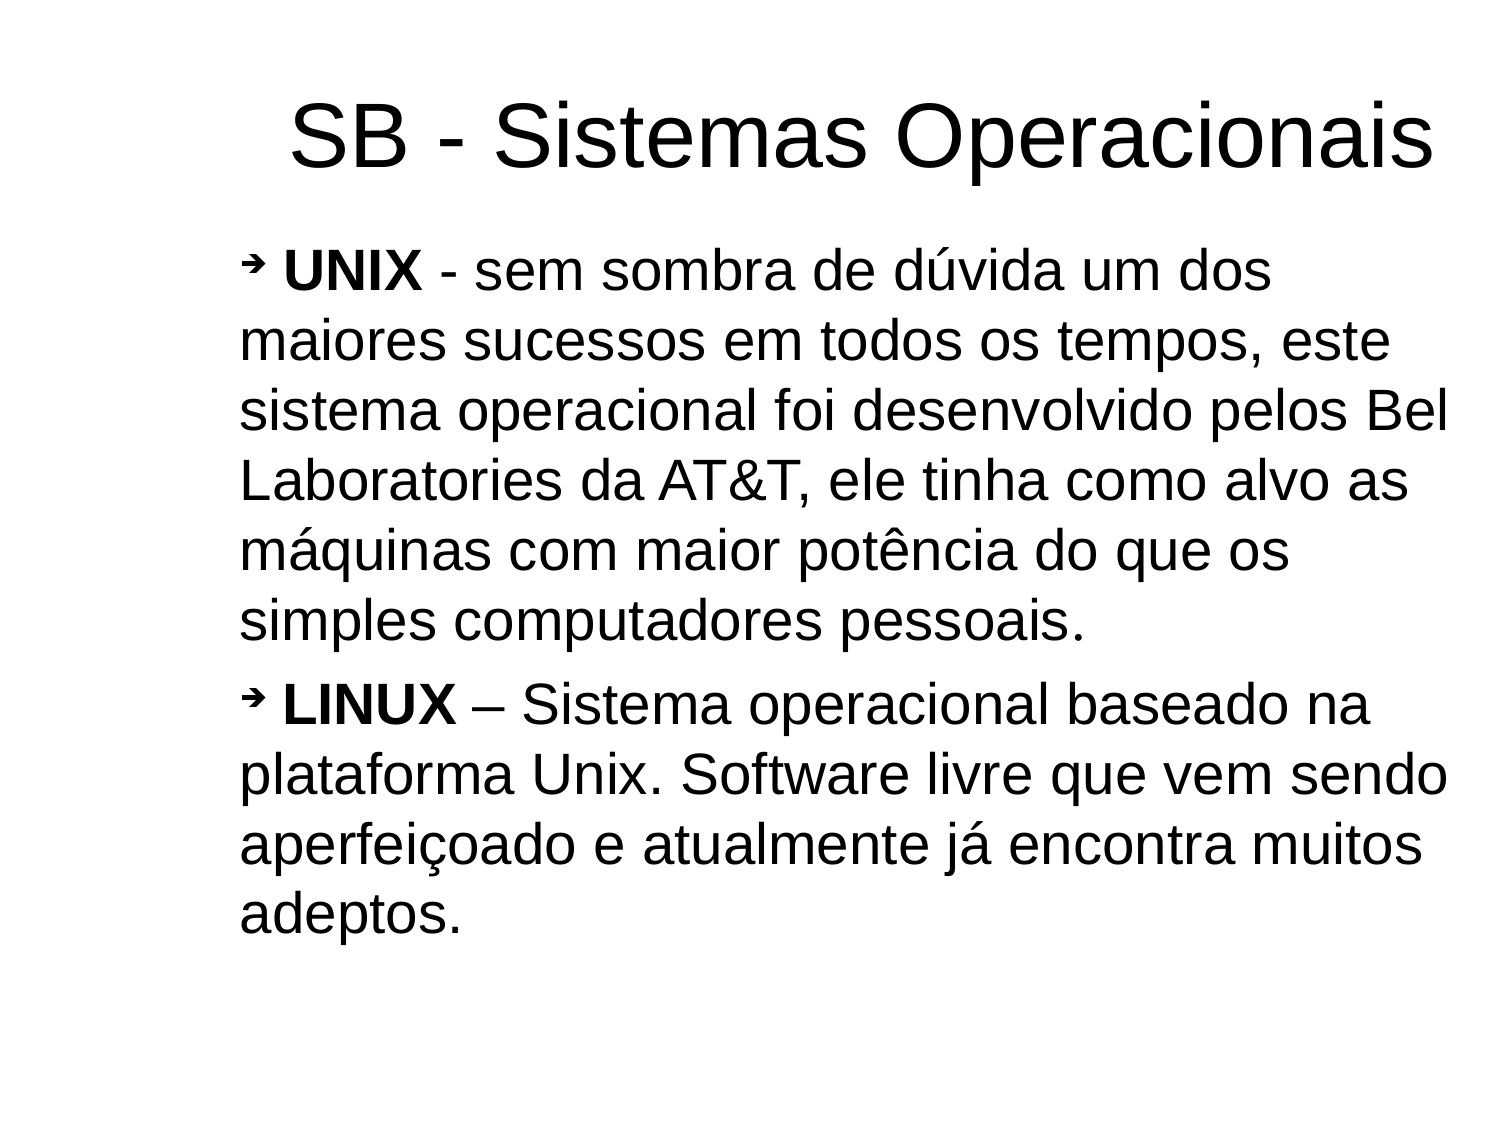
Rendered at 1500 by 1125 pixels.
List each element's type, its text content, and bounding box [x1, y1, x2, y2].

list UNIX - sem sombra de dúvida um dos maiores sucessos em todos os tempos, este sistema operacional foi desenvolvido pelos Bel Laboratories da AT&T, ele tinha como alvo as máquinas com maior potência do que os simples computadores pessoais. LINUX – Sistema operacional baseado na plataforma Unix. Software livre que vem sendo aperfeiçoado e atualmente já encontra muitos adeptos. [225, 224, 1500, 963]
title SB - Sistemas Operacionais [225, 37, 1500, 224]
